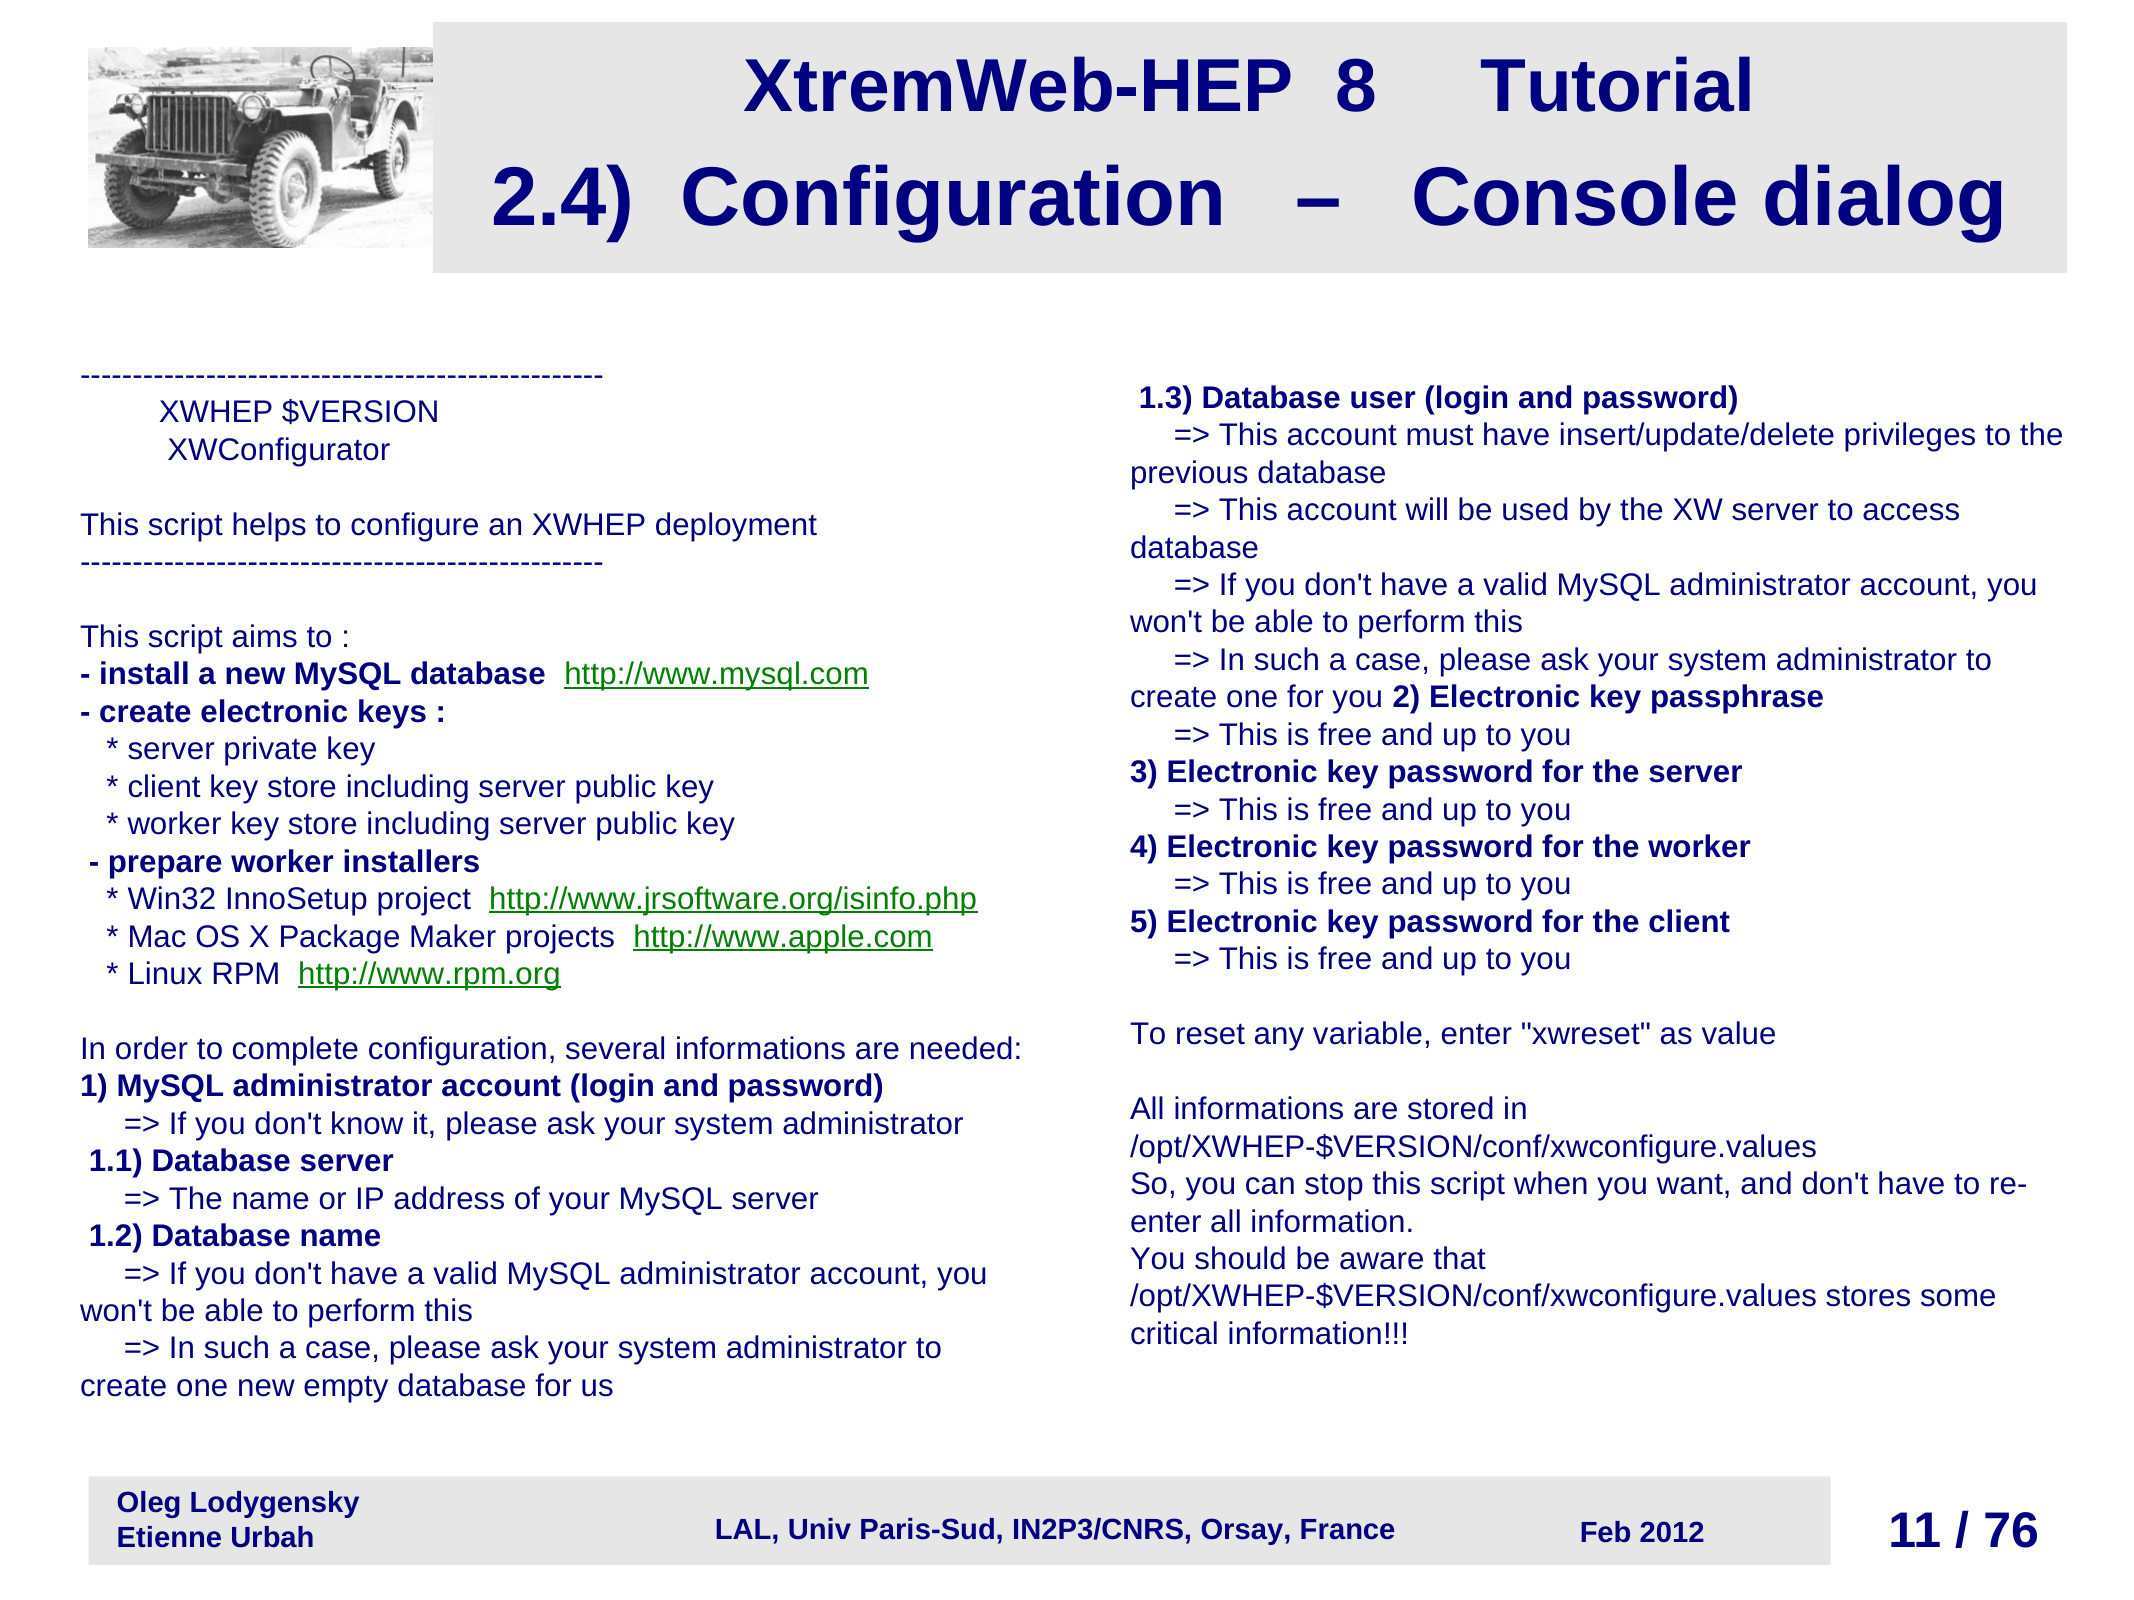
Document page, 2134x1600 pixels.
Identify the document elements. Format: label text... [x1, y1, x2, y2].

text_box -------------------------------------------------- XWHEP $VERSION XWConfigurator This script helps to configure an XWHEP deployment -------------------------------------------------- This script aims to : - install a new MySQL database http://www.mysql.com - create electronic keys : * server private key * client key store including server public key * worker key store including server public key - prepare worker installers * Win32 InnoSetup project http://www.jrsoftware.org/isinfo.php * Mac OS X Package Maker projects http://www.apple.com * Linux RPM http://www.rpm.org In order to complete configuration, several informations are needed: 1) MySQL administrator account (login and password) => If you don't know it, please ask your system administrator 1.1) Database server => The name or IP address of your MySQL server 1.2) Database name => If you don't have a valid MySQL administrator account, you won't be able to perform this => In such a case, please ask your system administrator to create one new empty database for us [70, 354, 1044, 1469]
text_box 1.3) Database user (login and password) => This account must have insert/update/delete privileges to the previous database => This account will be used by the XW server to access database => If you don't have a valid MySQL administrator account, you won't be able to perform this => In such a case, please ask your system administrator to create one for you 2) Electronic key passphrase => This is free and up to you 3) Electronic key password for the server => This is free and up to you 4) Electronic key password for the worker => This is free and up to you 5) Electronic key password for the client => This is free and up to you To reset any variable, enter "xwreset" as value All informations are stored in /opt/XWHEP-$VERSION/conf/xwconfigure.values So, you can stop this script when you want, and don't have to re-enter all information. You should be aware that /opt/XWHEP-$VERSION/conf/xwconfigure.values stores some critical information!!! [1120, 377, 2094, 1469]
title 2.4) Configuration – Console dialog [442, 118, 2067, 266]
picture [88, 47, 433, 248]
